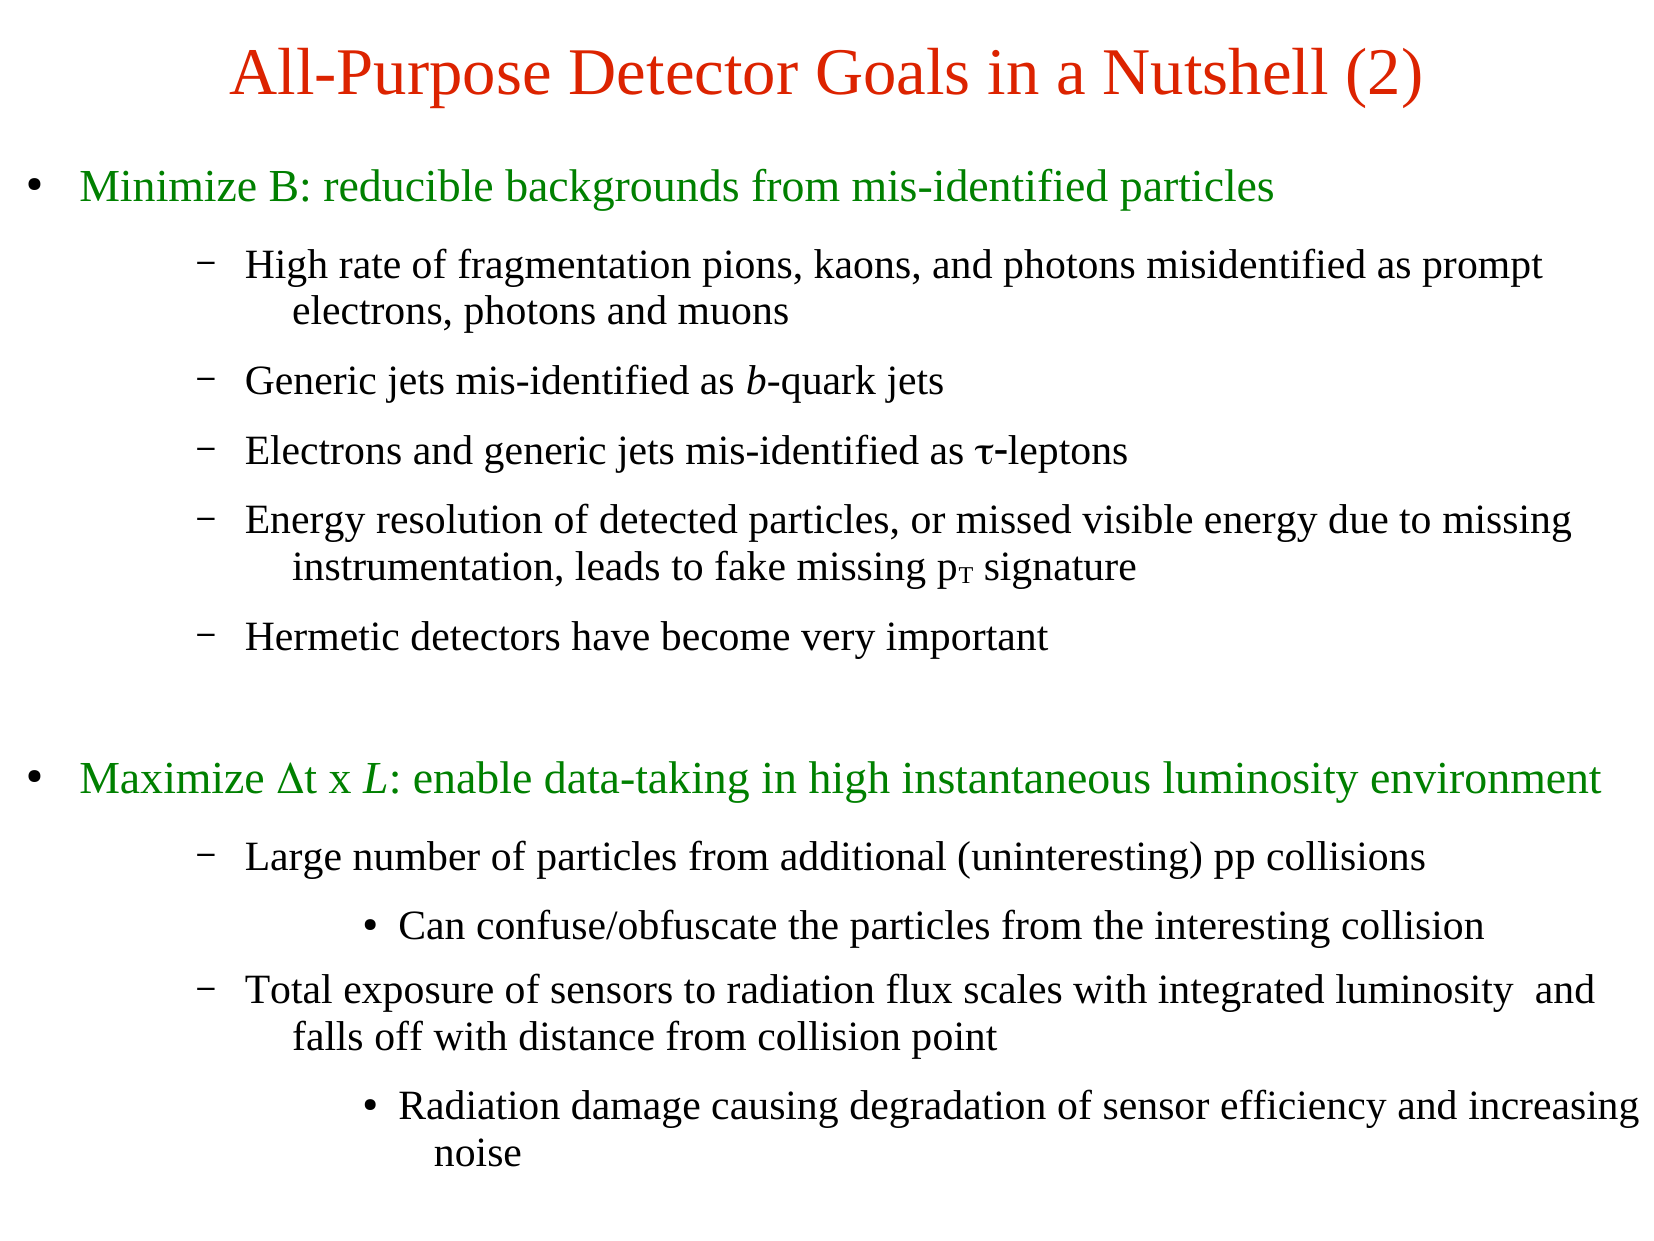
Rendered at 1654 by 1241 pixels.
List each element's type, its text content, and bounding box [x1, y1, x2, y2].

list [20, 611, 1654, 1186]
list Minimize B: reducible backgrounds from mis-identified particles High rate of fragmentation pions, kaons, and photons misidentified as prompt electrons, photons and muons Generic jets mis-identified as b-quark jets Electrons and generic jets mis-identified as τ-leptons Energy resolution of detected particles, or missed visible energy due to missing instrumentation, leads to fake missing pT signature Hermetic detectors have become very important Maximize Δt x L: enable data-taking in high instantaneous luminosity environment Large number of particles from additional (uninteresting) pp collisions Can confuse/obfuscate the particles from the interesting collision Total exposure of sensors to radiation flux scales with integrated luminosity and falls off with distance from collision point Radiation damage causing degradation of sensor efficiency and increasing noise [8, 160, 1642, 1194]
title All-Purpose Detector Goals in a Nutshell (2) [121, 2, 1534, 142]
